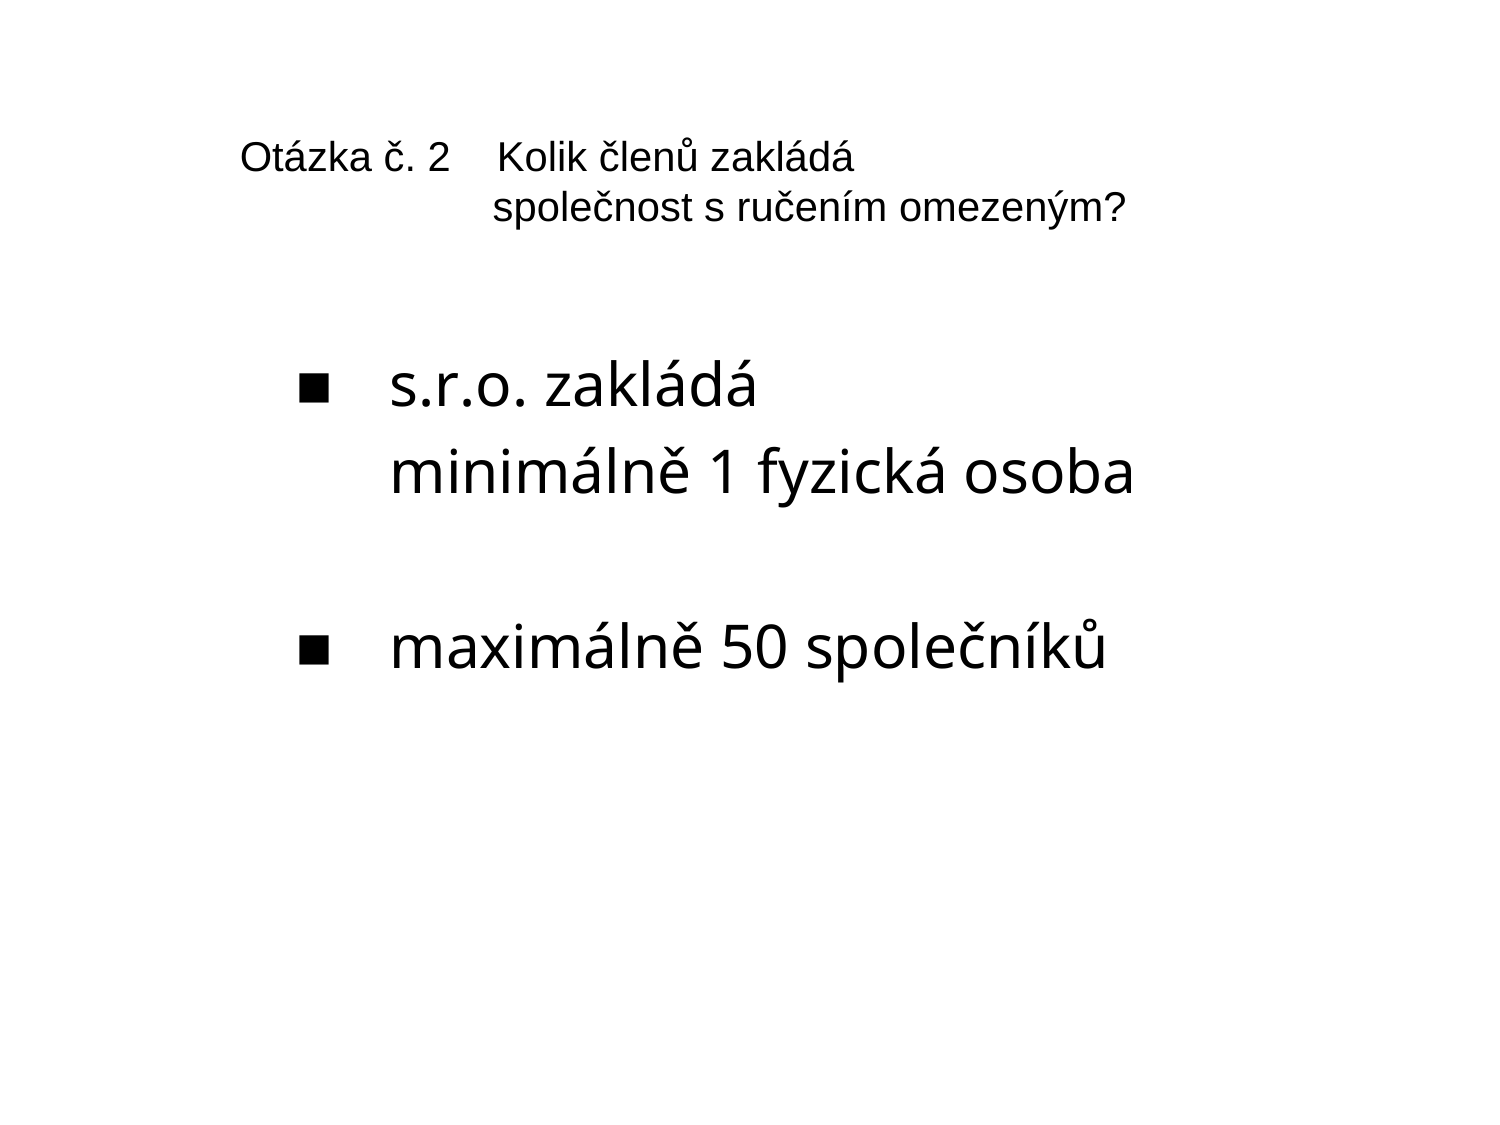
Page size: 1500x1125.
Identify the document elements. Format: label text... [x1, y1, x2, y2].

list ■ s.r.o. zakládá minimálně 1 fyzická osoba ■ maximálně 50 společníků [224, 338, 1425, 975]
title Otázka č. 2 Kolik členů zakládá společnost s ručením omezeným? [224, 49, 1425, 237]
